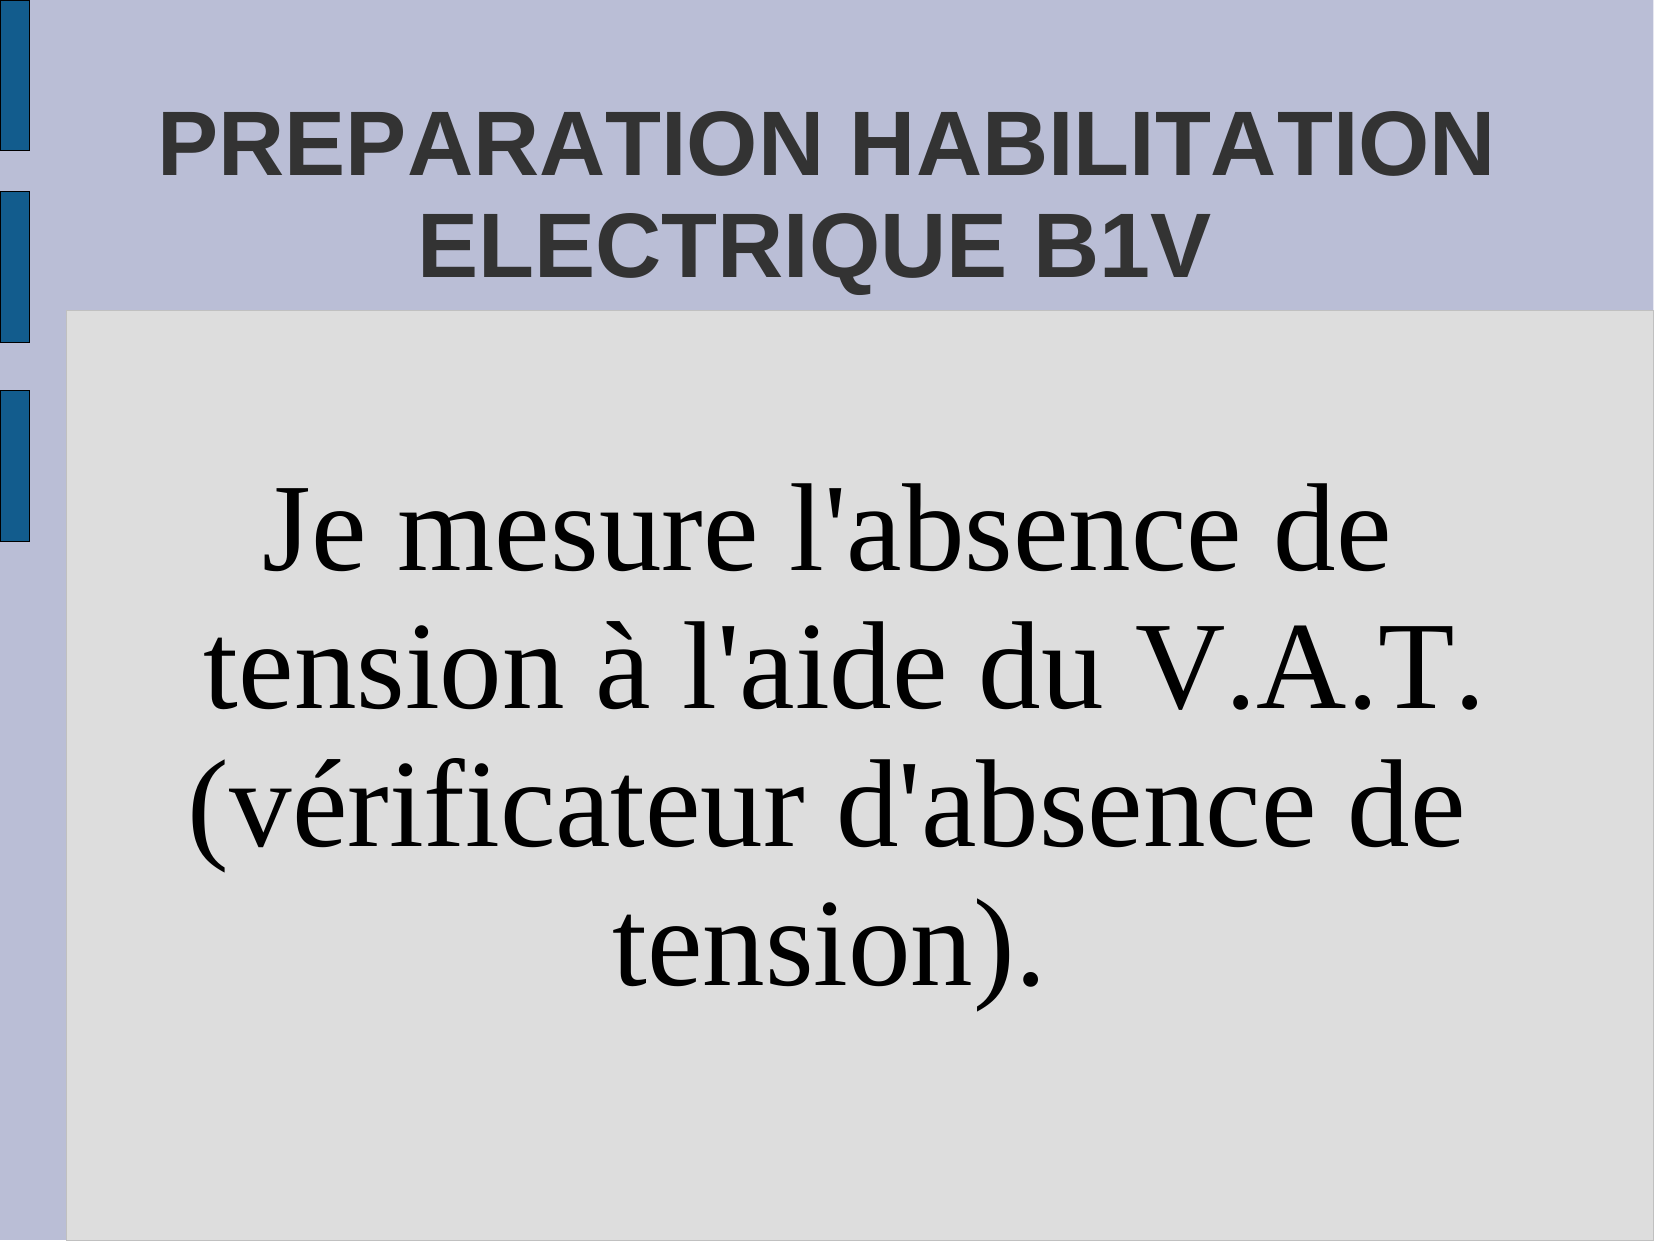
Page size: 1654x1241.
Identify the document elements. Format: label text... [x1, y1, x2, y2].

text_box Je mesure l'absence de tension à l'aide du V.A.T. (vérificateur d'absence de tension). [121, 344, 1534, 1127]
title PREPARATION HABILITATION ELECTRIQUE B1V [121, 91, 1534, 299]
